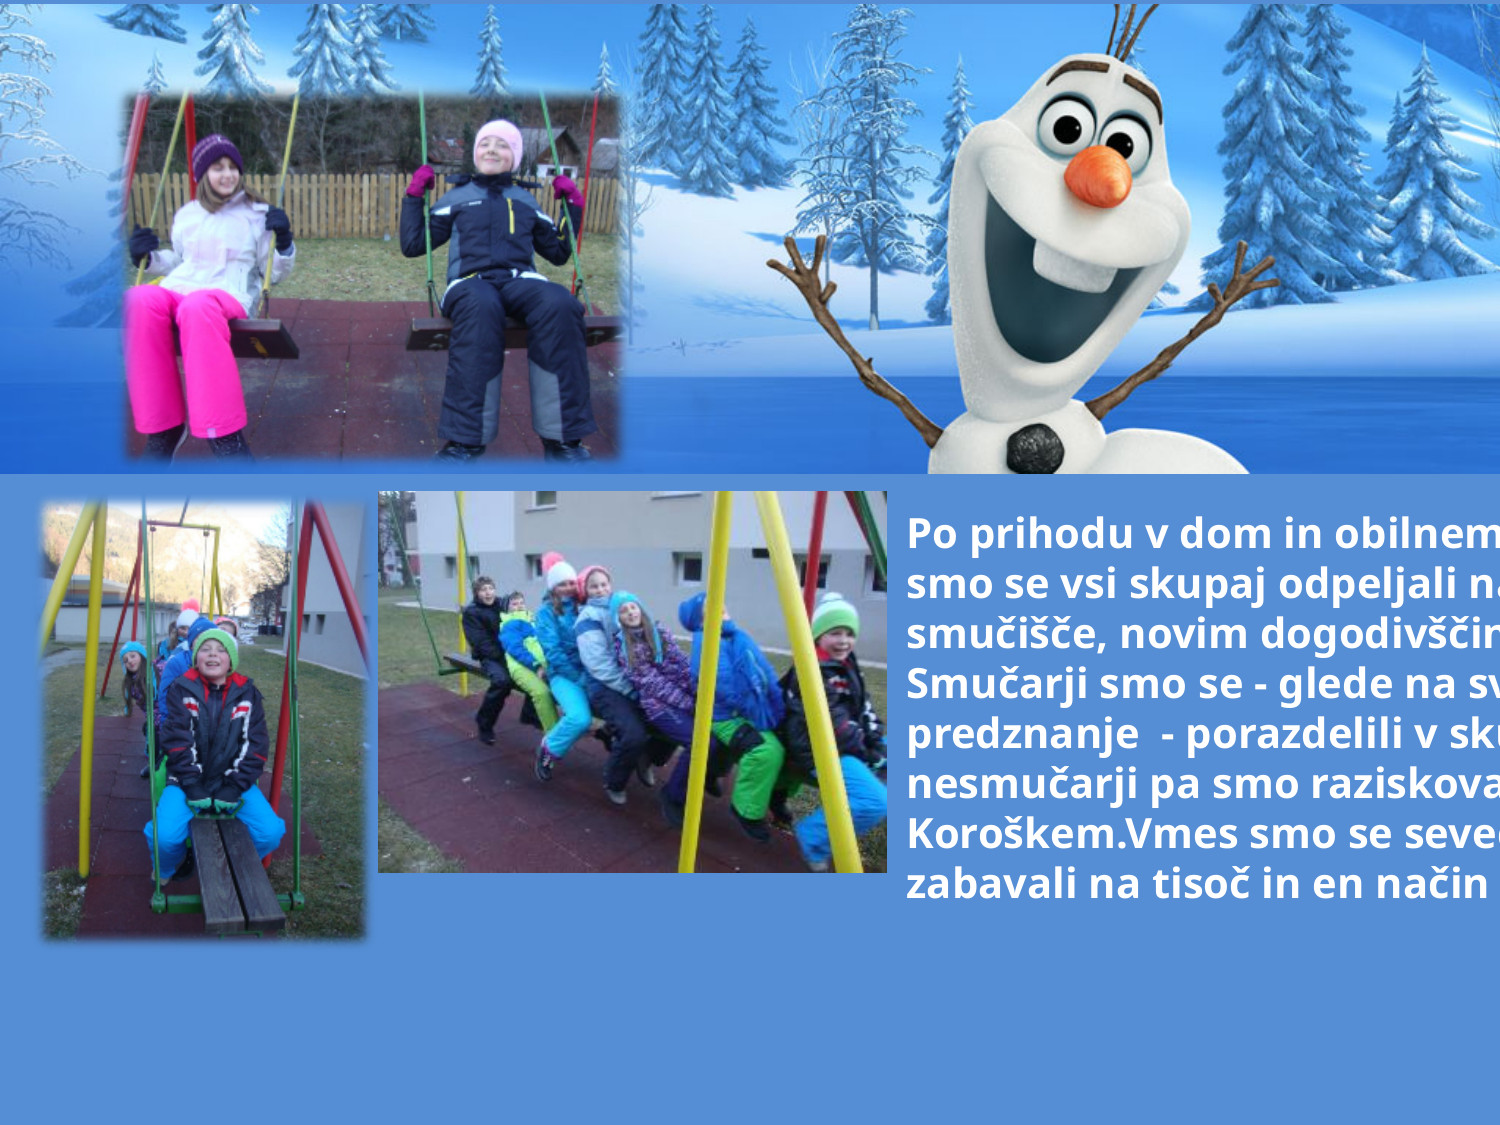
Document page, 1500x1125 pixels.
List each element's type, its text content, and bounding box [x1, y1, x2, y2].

picture [0, 4, 1500, 474]
text_box Po prihodu v dom in obilnem kosilu smo se vsi skupaj odpeljali na smučišče, novim dogodivščinam naproti … Smučarji smo se - glede na svoje predznanje - porazdelili v skupine, nesmučarji pa smo raziskovali Črno na Koroškem.Vmes smo se seveda tudi kepali ter zabavali na tisoč in en način … [891, 499, 1490, 919]
picture [31, 491, 887, 953]
